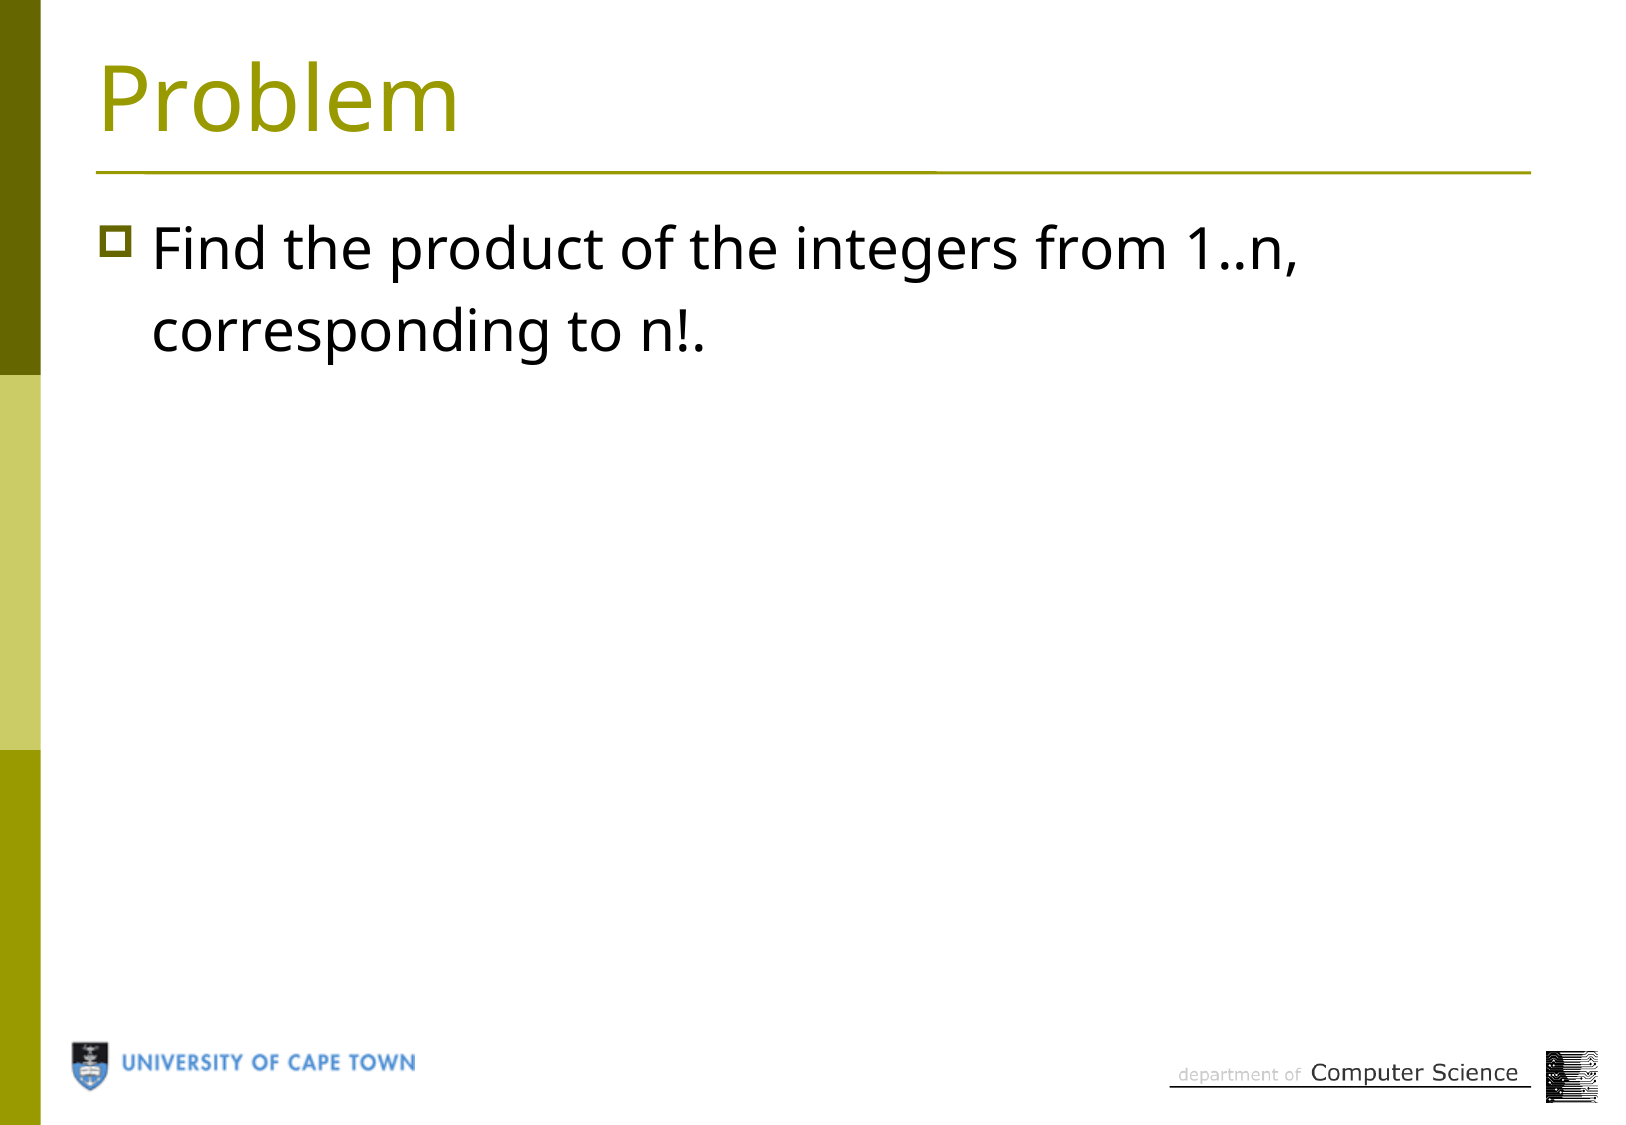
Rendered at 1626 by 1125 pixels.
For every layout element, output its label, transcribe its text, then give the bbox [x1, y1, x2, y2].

picture [1546, 1051, 1598, 1103]
list Find the product of the integers from 1..n, corresponding to n!. [81, 196, 1543, 1021]
picture [1169, 1043, 1532, 1091]
picture [61, 1024, 415, 1103]
title Problem [81, 21, 1543, 180]
